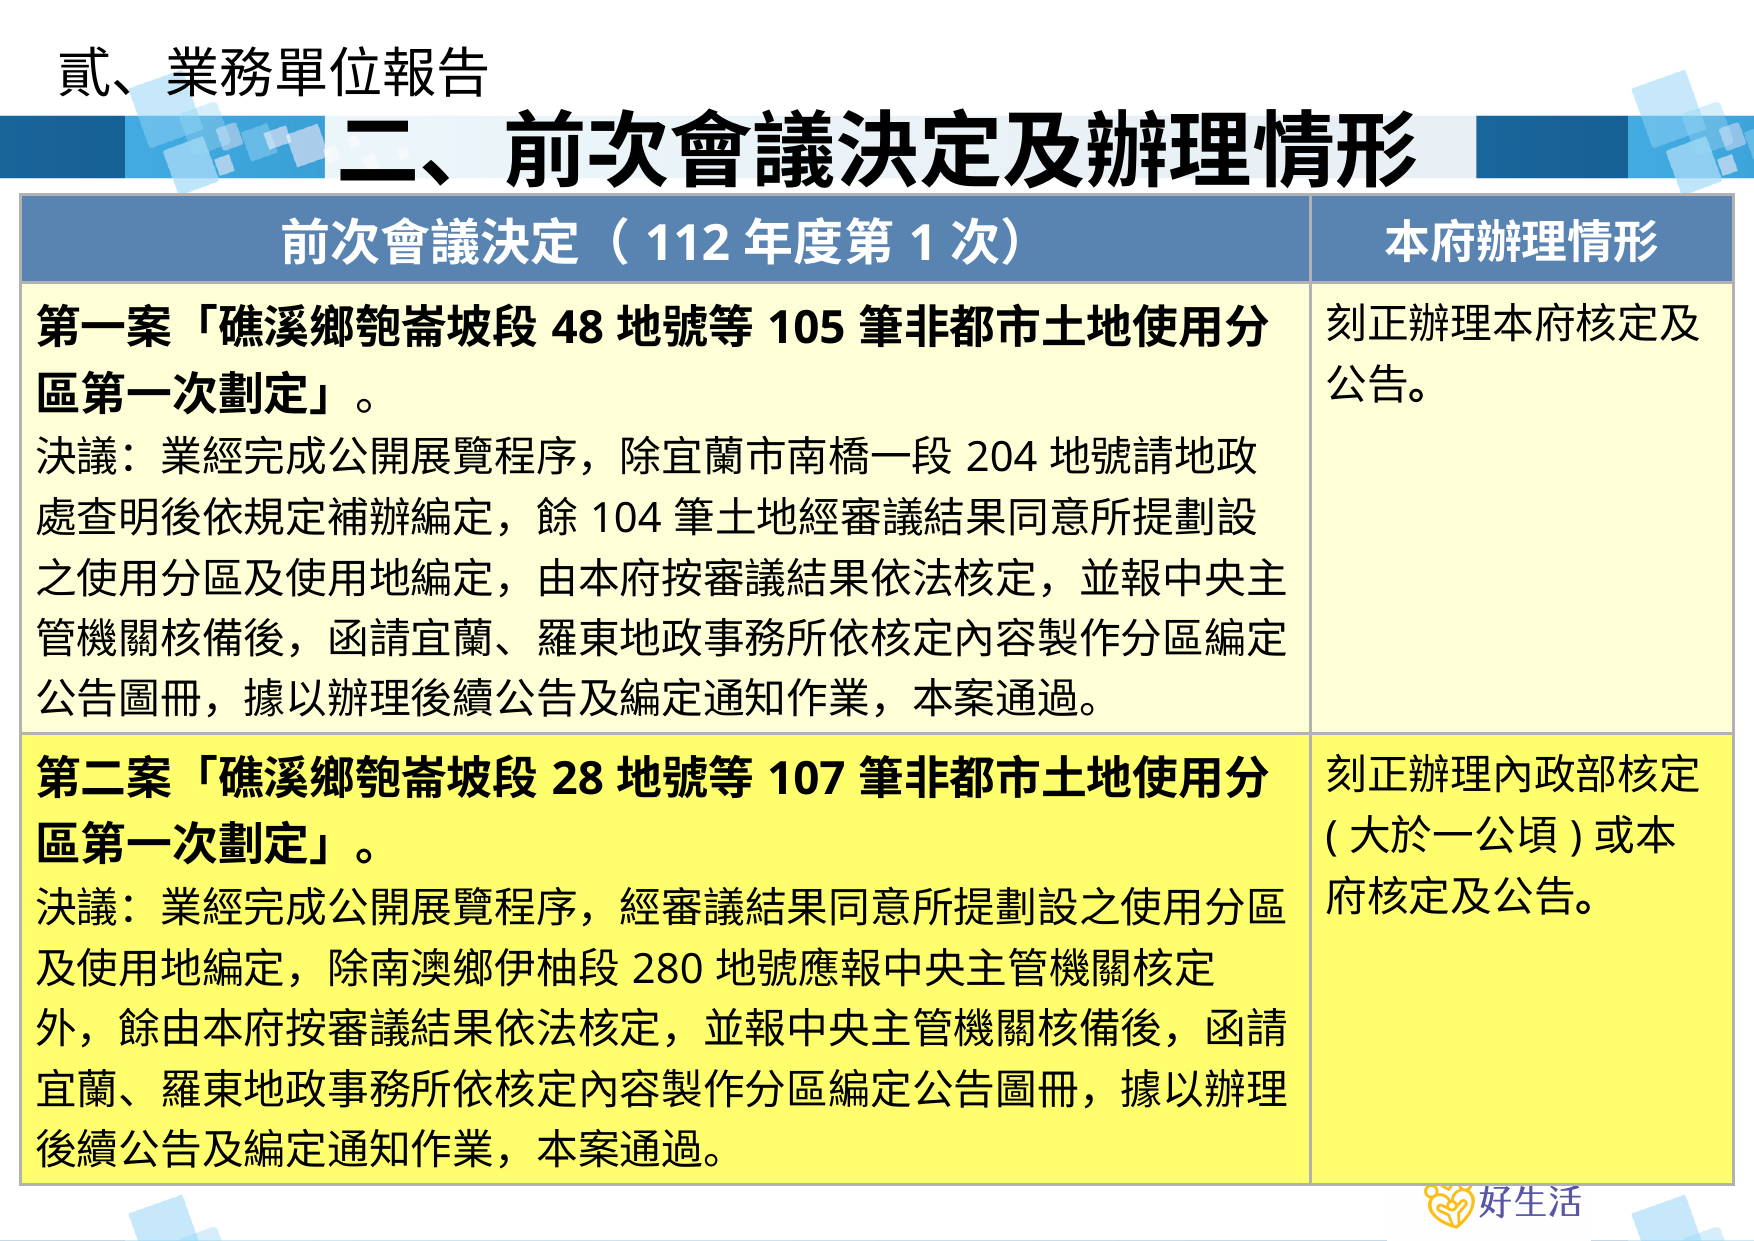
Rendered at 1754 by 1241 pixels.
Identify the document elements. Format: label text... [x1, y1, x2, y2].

title 二、前次會議決定及辦理情形 [265, 0, 1536, 193]
picture [0, 0, 1754, 1241]
text_box 貳、業務單位報告 [42, 21, 739, 148]
table_cell 第一案「礁溪鄉匏崙坡段48地號等105筆非都市土地使用分區第一次劃定」。 決議：業經完成公開展覽程序，除宜蘭市南橋一段204地號請地政處查明後依規定補辦編定，餘104筆土地經審議結果同意所提劃設之使用分區及使用地編定，由本府按審議結果依法核定，並報中央主管機關核備後，函請宜蘭、羅東地政事務所依核定內容製作分區編定公告圖冊，據以辦理後續公告及編定通知作業，本案通過。 [22, 284, 1309, 732]
table_cell 刻正辦理內政部核定(大於一公頃)或本府核定及公告。 [1312, 735, 1732, 1183]
table_header 本府辦理情形 [1312, 196, 1732, 281]
table_cell 刻正辦理本府核定及公告。 [1312, 284, 1732, 732]
table_cell 第二案「礁溪鄉匏崙坡段28地號等107筆非都市土地使用分區第一次劃定」。 決議：業經完成公開展覽程序，經審議結果同意所提劃設之使用分區及使用地編定，除南澳鄉伊柚段280地號應報中央主管機關核定外，餘由本府按審議結果依法核定，並報中央主管機關核備後，函請宜蘭、羅東地政事務所依核定內容製作分區編定公告圖冊，據以辦理後續公告及編定通知作業，本案通過。 [22, 735, 1309, 1183]
table_header 前次會議決定（112年度第1次） [22, 196, 1309, 281]
